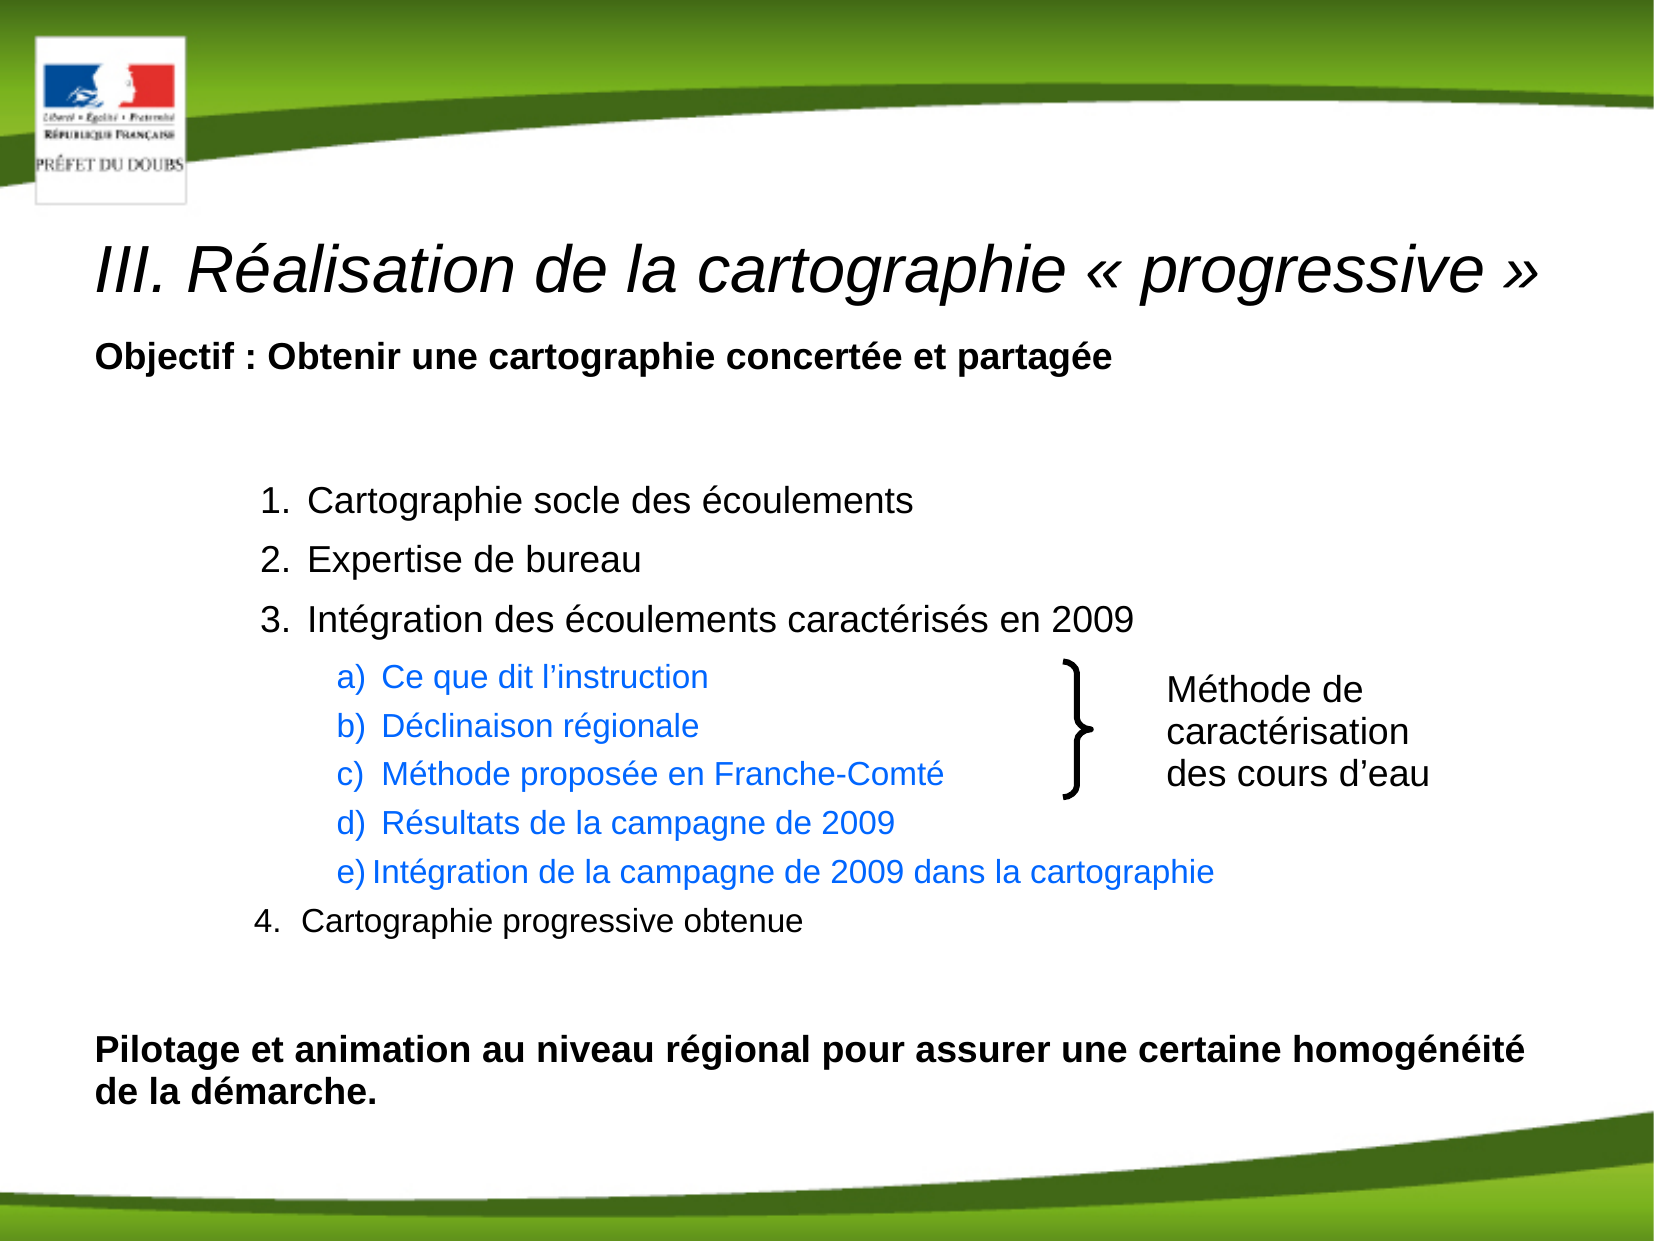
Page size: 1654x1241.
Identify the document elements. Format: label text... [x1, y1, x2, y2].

text_box Méthode de caractérisation des cours d’eau [1151, 661, 1477, 803]
list Réalisation de la cartographie « progressive » Objectif : Obtenir une cartographie concertée et partagée Cartographie socle des écoulements Expertise de bureau Intégration des écoulements caractérisés en 2009 Ce que dit l’instruction Déclinaison régionale Méthode proposée en Franche-Comté Résultats de la campagne de 2009 Intégration de la campagne de 2009 dans la cartographie Cartographie progressive obtenue Pilotage et animation au niveau régional pour assurer une certaine homogénéité de la démarche. [76, 217, 1565, 1175]
picture [0, 0, 1654, 1241]
